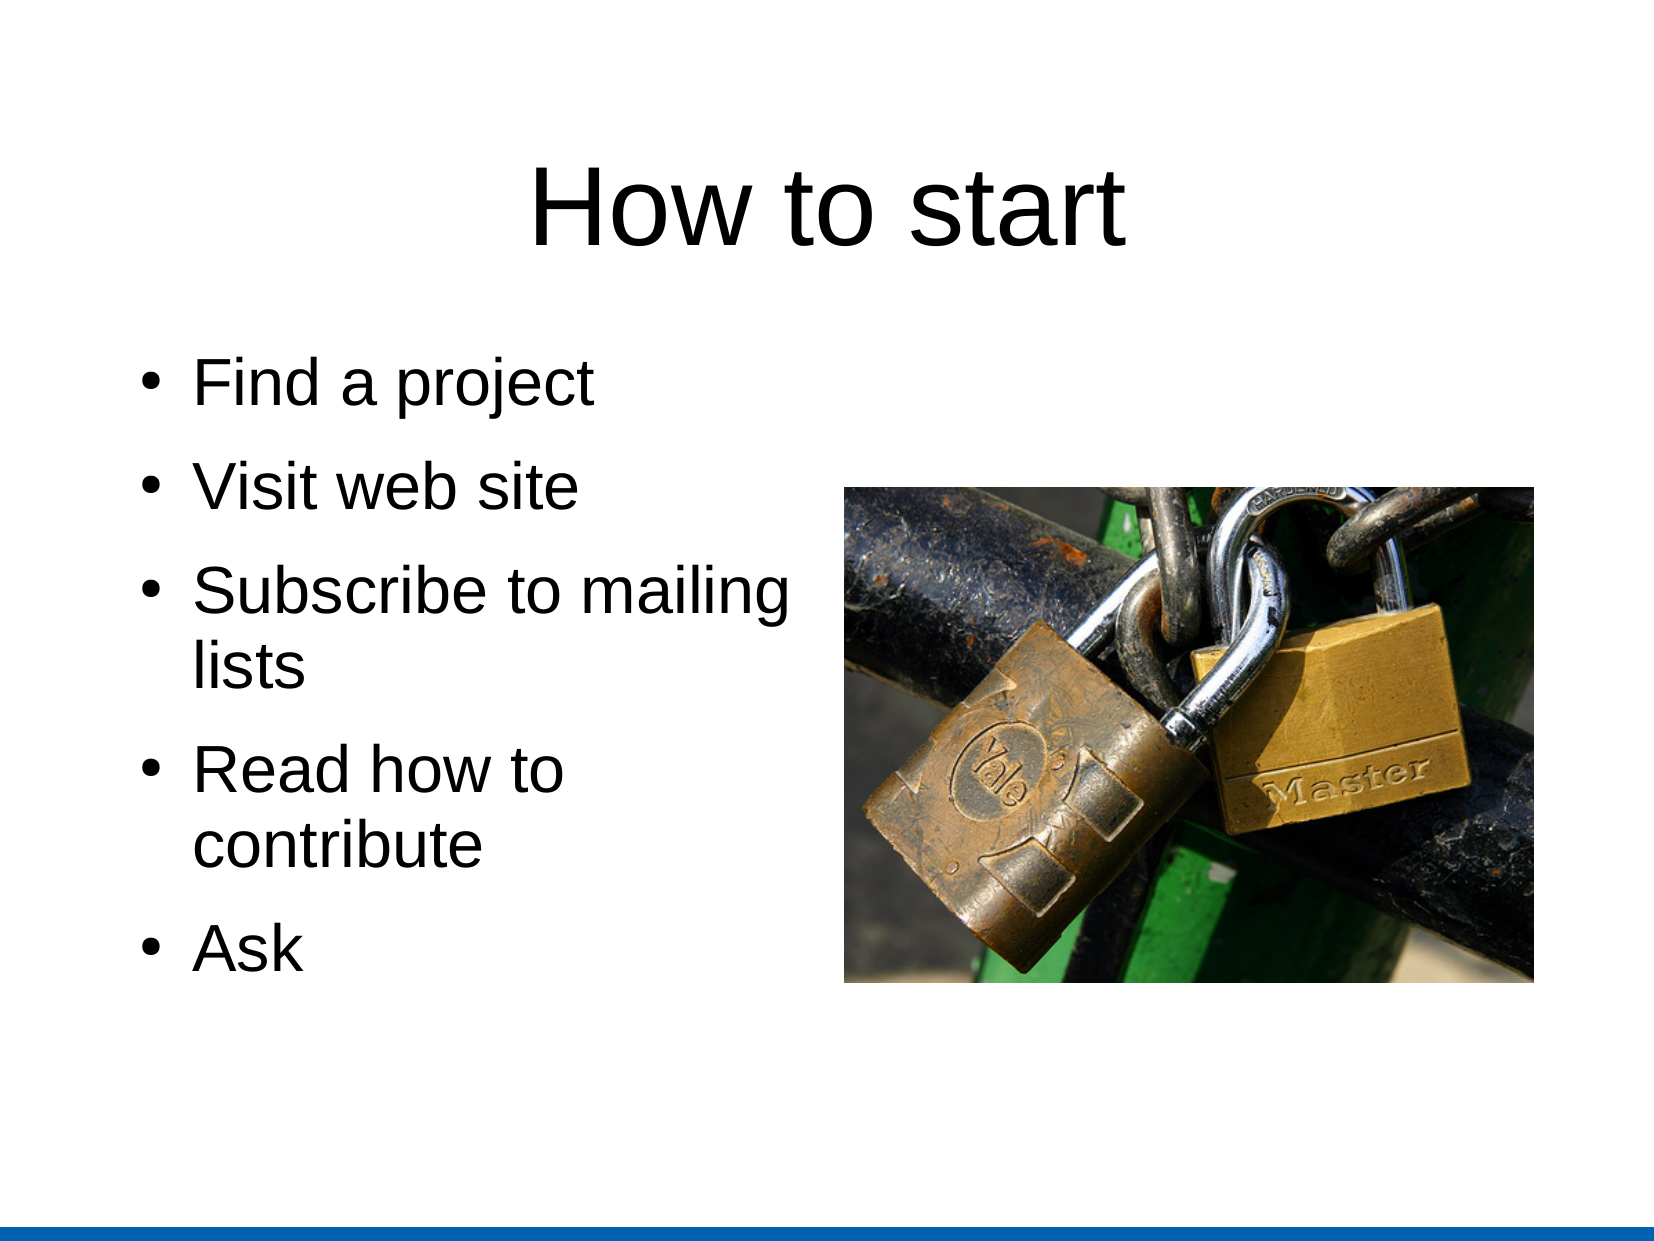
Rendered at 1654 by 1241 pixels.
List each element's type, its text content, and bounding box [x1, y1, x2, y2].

title How to start [121, 110, 1534, 303]
list Find a project Visit web site Subscribe to mailing lists Read how to contribute Ask [121, 344, 811, 1112]
picture [844, 487, 1534, 983]
